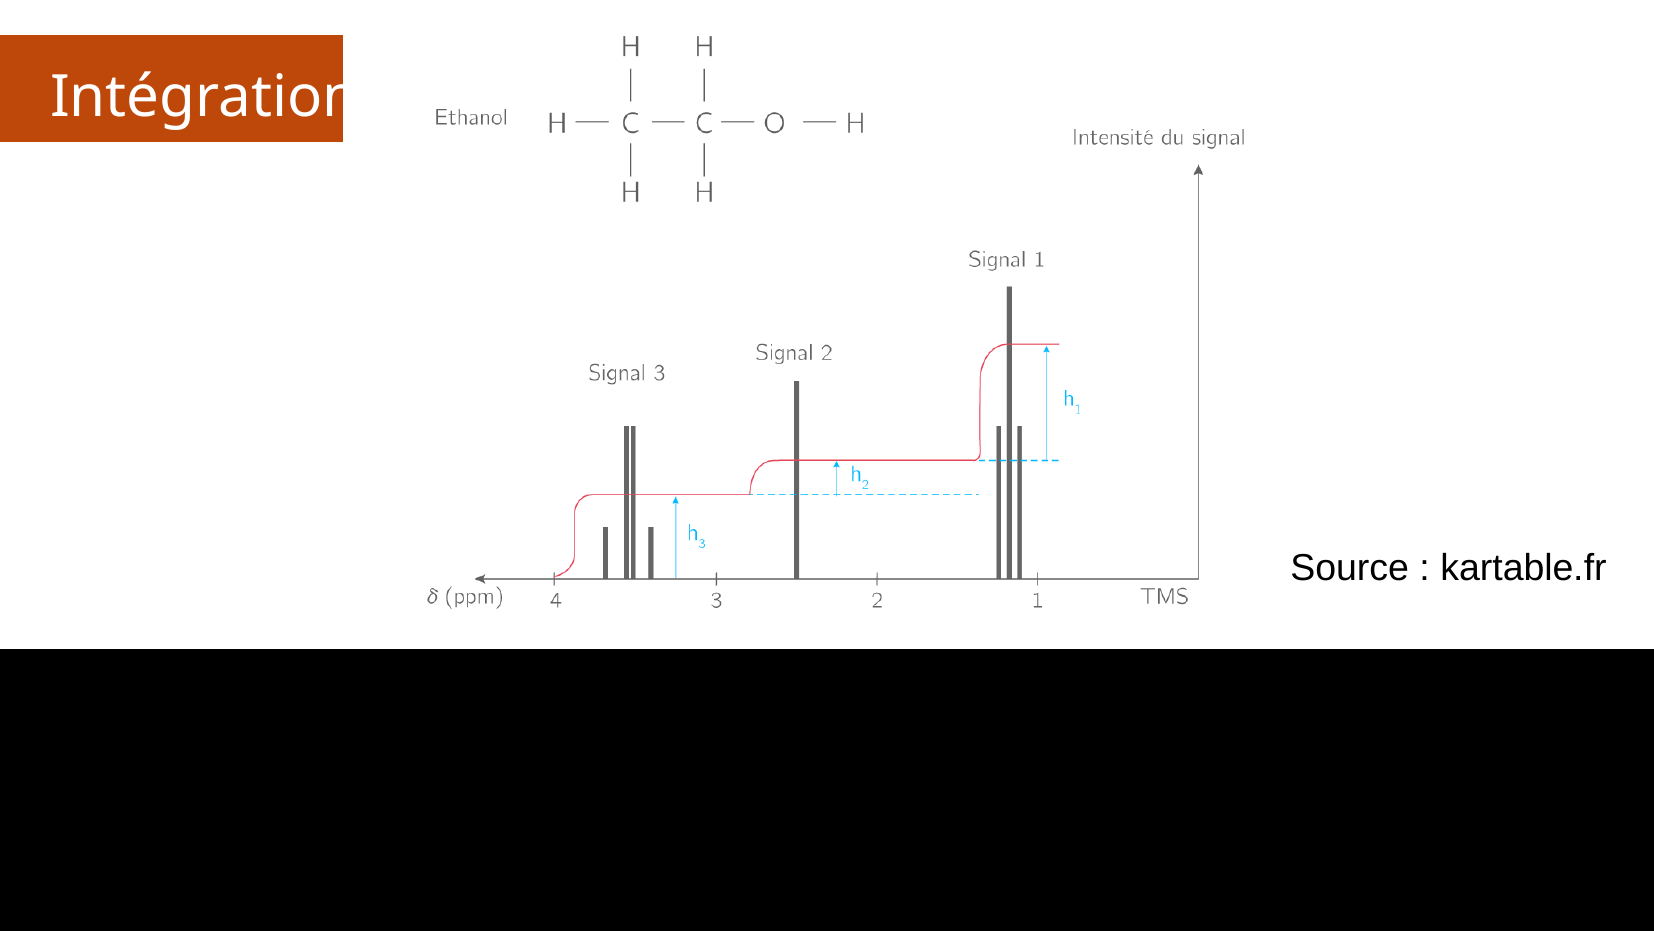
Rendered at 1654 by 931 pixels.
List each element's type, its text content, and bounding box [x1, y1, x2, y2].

text_box Source : kartable.fr [1275, 538, 1630, 638]
picture [414, 20, 1276, 626]
text_box [0, 35, 343, 142]
text_box Intégration [35, 47, 343, 137]
text_box [0, 649, 1654, 931]
